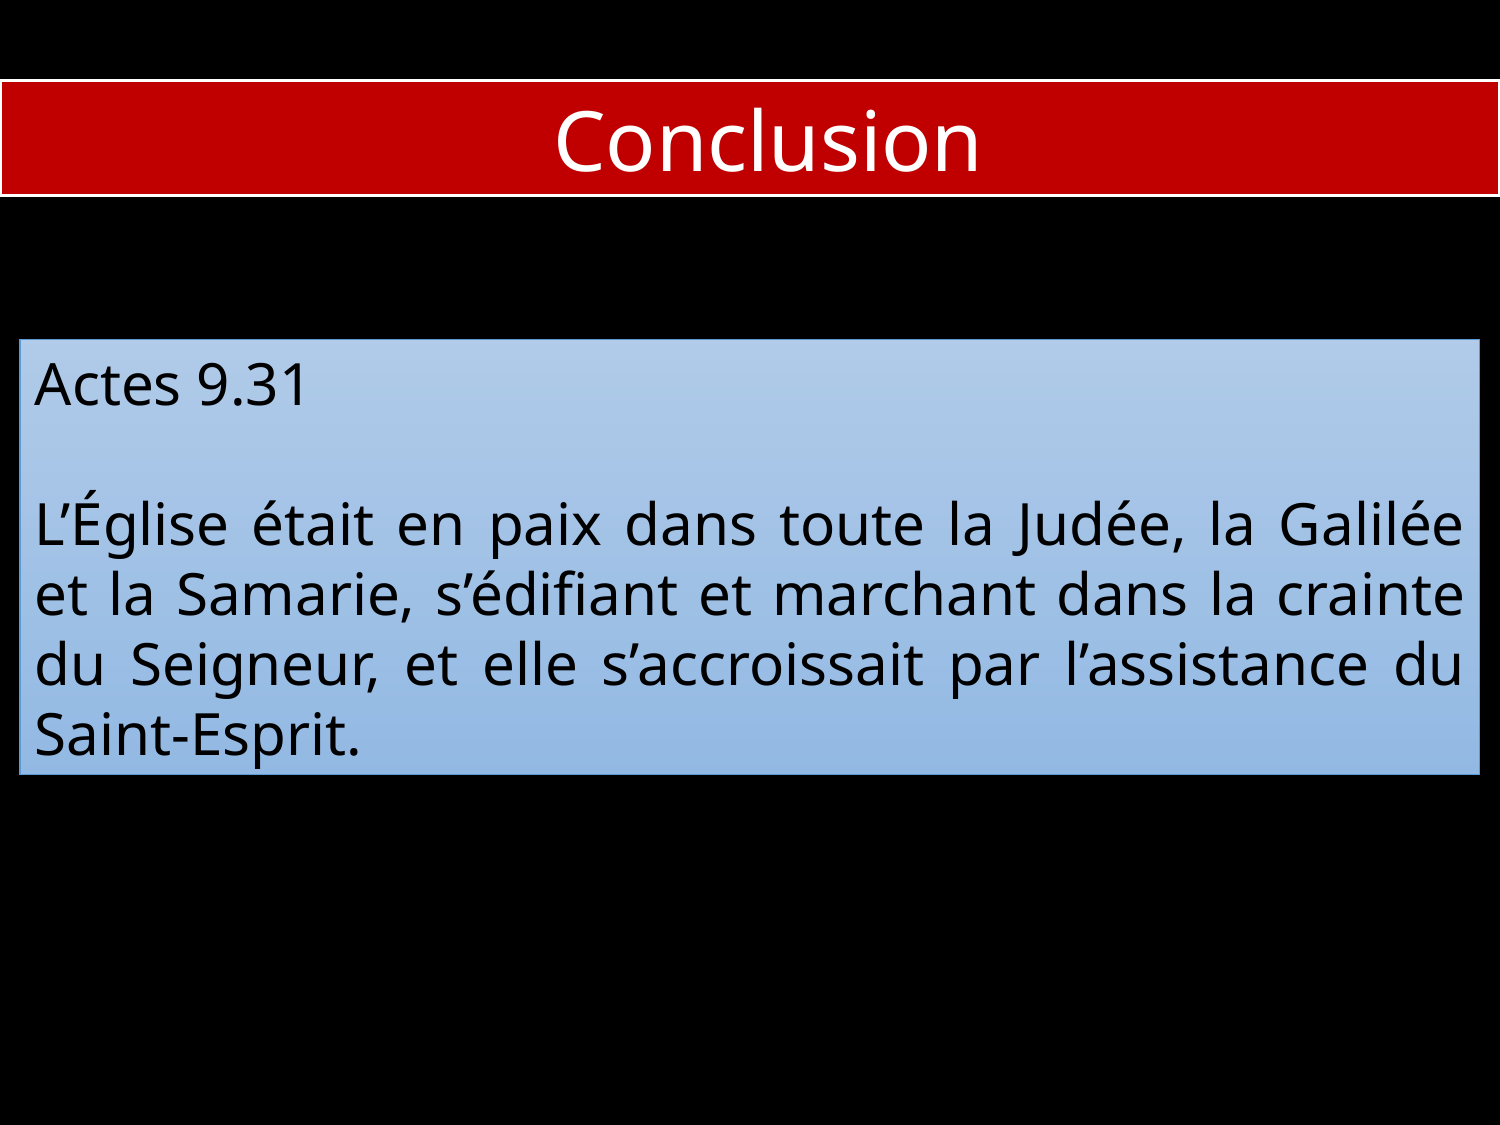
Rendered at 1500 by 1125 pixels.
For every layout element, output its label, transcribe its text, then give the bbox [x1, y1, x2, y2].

text_box Actes 9.31 L’Église était en paix dans toute la Judée, la Galilée et la Samarie, s’édifiant et marchant dans la crainte du Seigneur, et elle s’accroissait par l’assistance du Saint-Esprit. [20, 339, 1480, 775]
text_box Conclusion [0, 80, 1500, 196]
